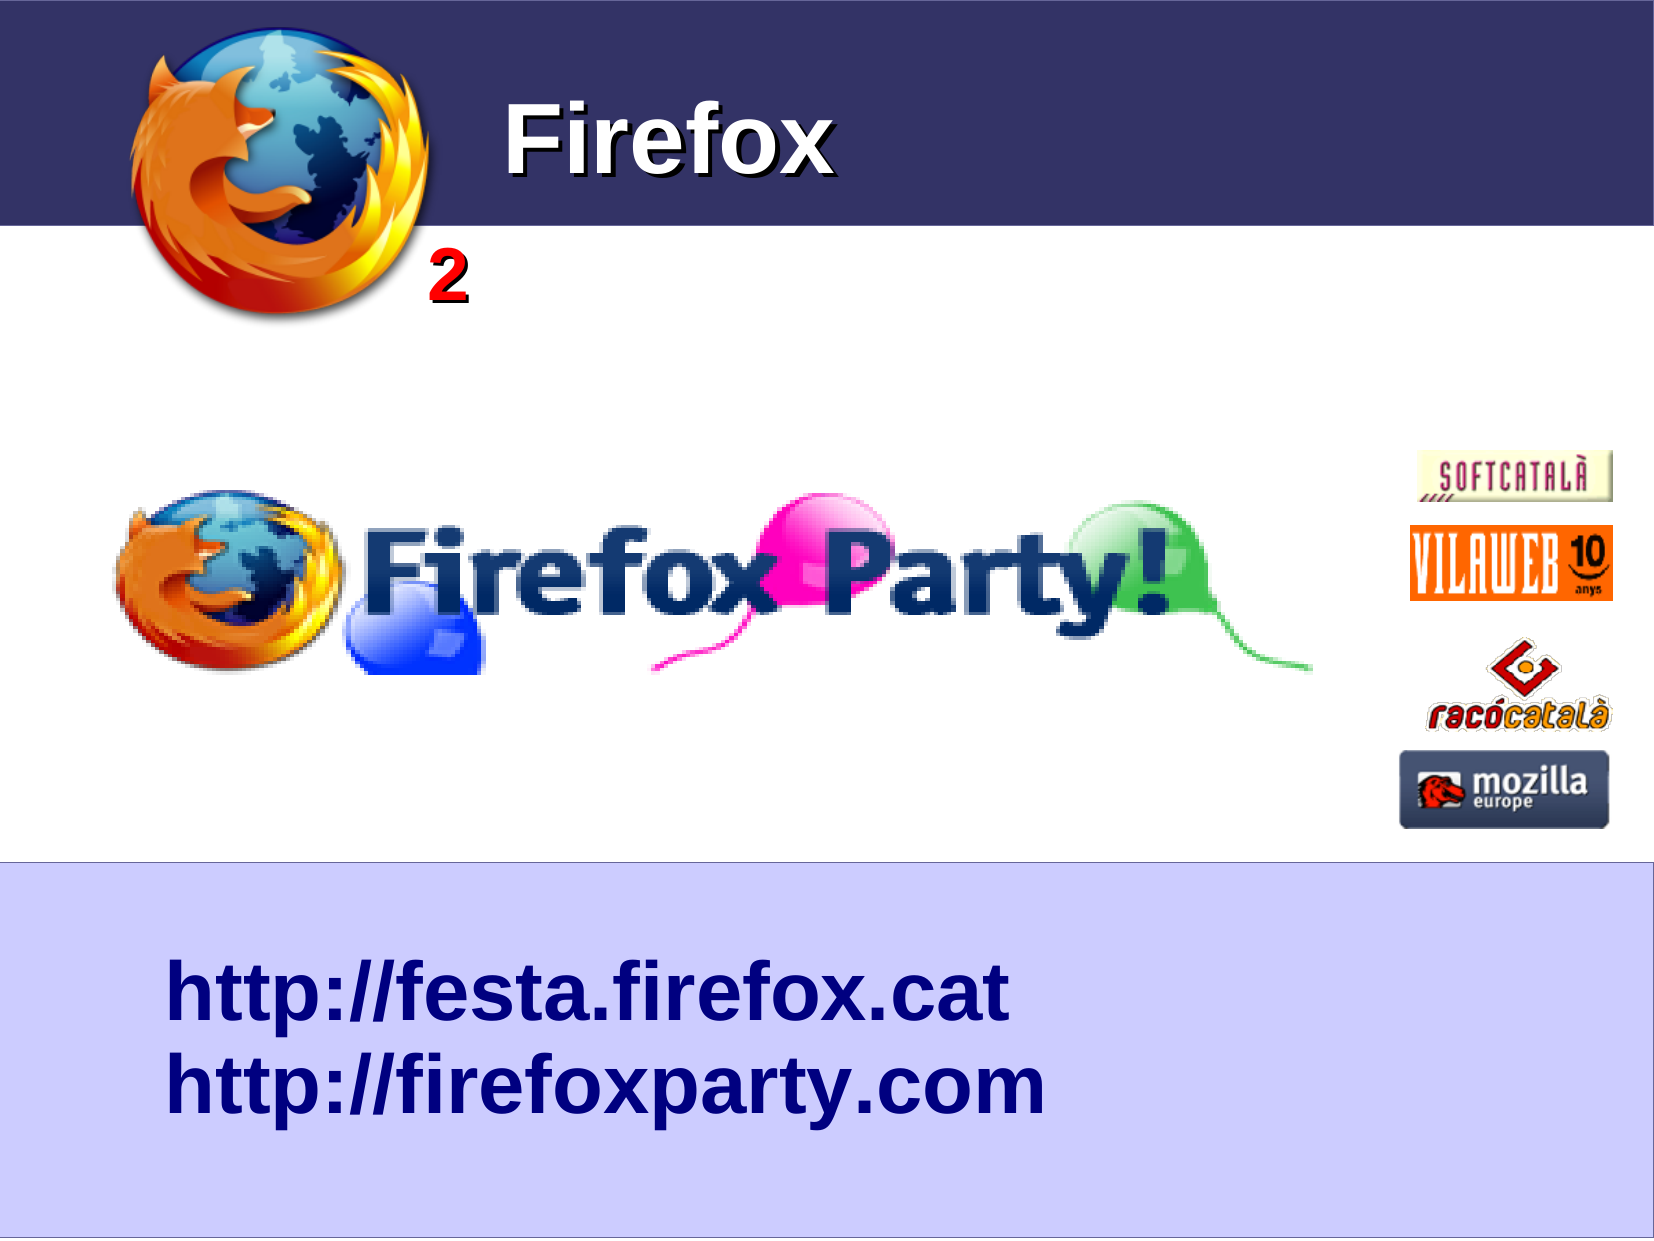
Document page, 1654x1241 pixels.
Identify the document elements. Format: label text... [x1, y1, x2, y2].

picture [1410, 525, 1613, 601]
text_box [0, 862, 1654, 1238]
picture [112, 487, 1313, 676]
picture [1387, 750, 1622, 829]
picture [1417, 450, 1613, 502]
text_box Firefox [487, 75, 938, 202]
text_box http://festa.firefox.cat http://firefoxparty.com [150, 937, 1388, 1181]
picture [1425, 637, 1613, 732]
picture [112, 3, 451, 338]
text_box 2 [412, 225, 526, 338]
text_box [0, 0, 1654, 226]
